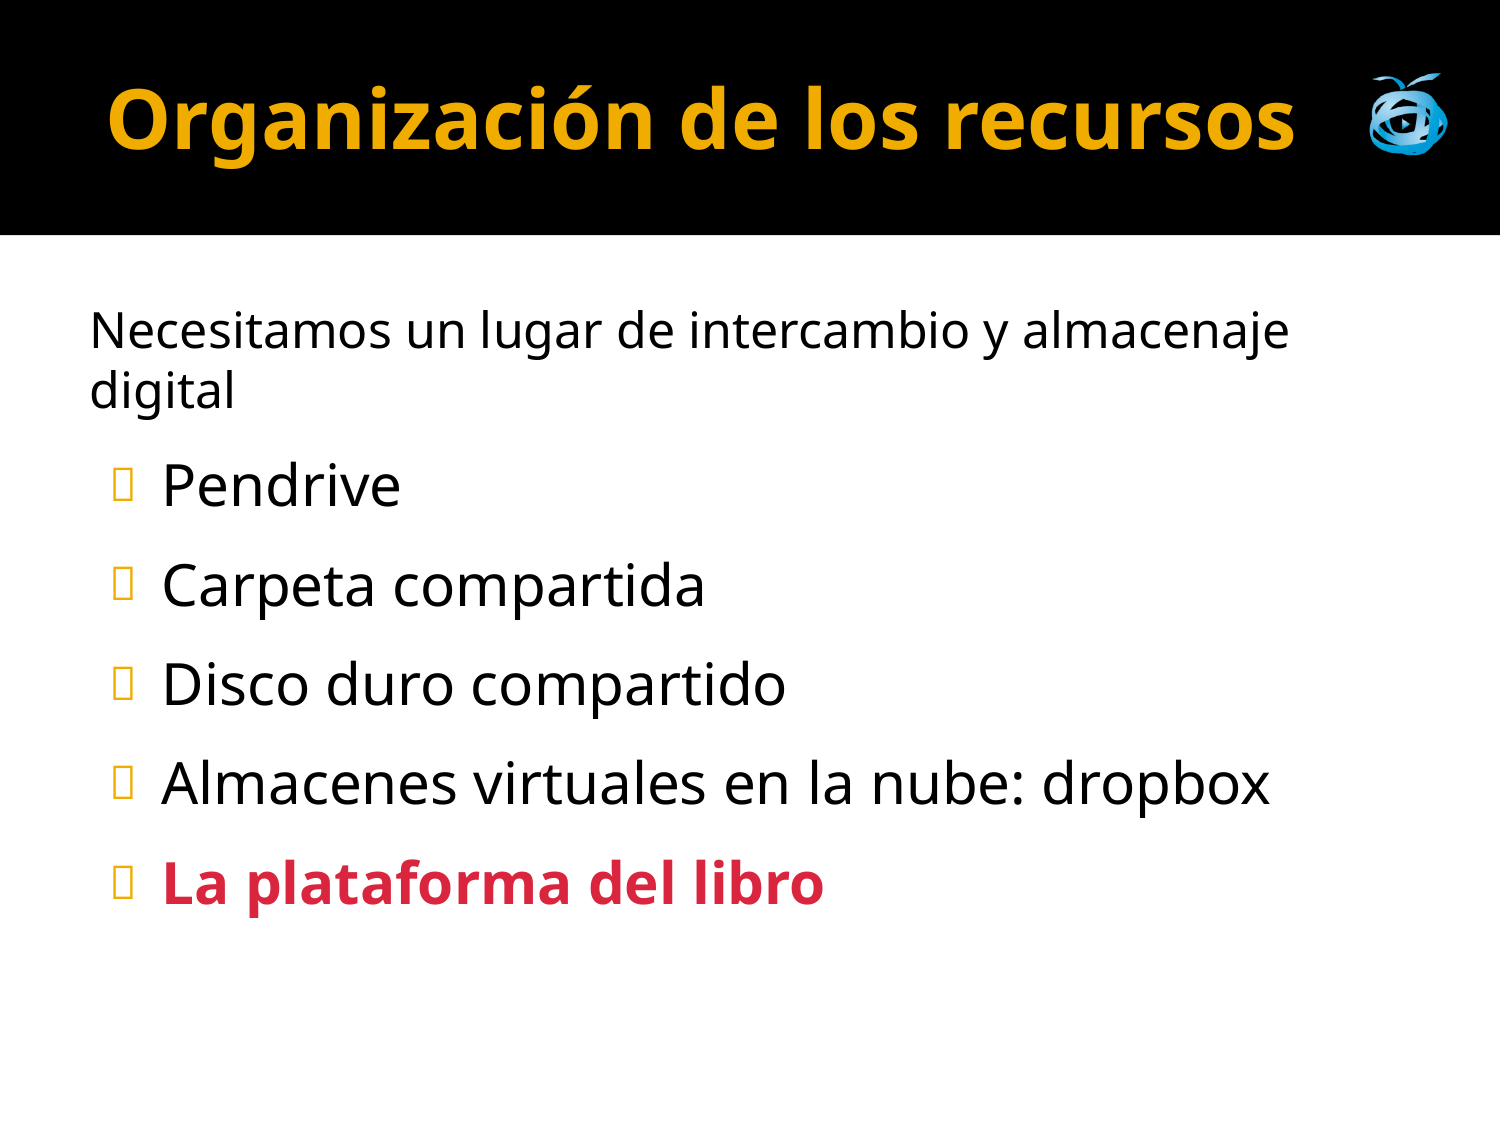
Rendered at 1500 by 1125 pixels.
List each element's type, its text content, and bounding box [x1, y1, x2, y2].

picture [1352, 54, 1459, 173]
title Organización de los recursos [75, 59, 1329, 209]
list Necesitamos un lugar de intercambio y almacenaje digital Pendrive Carpeta compartida Disco duro compartido Almacenes virtuales en la nube: dropbox La plataforma del libro [75, 291, 1425, 1050]
